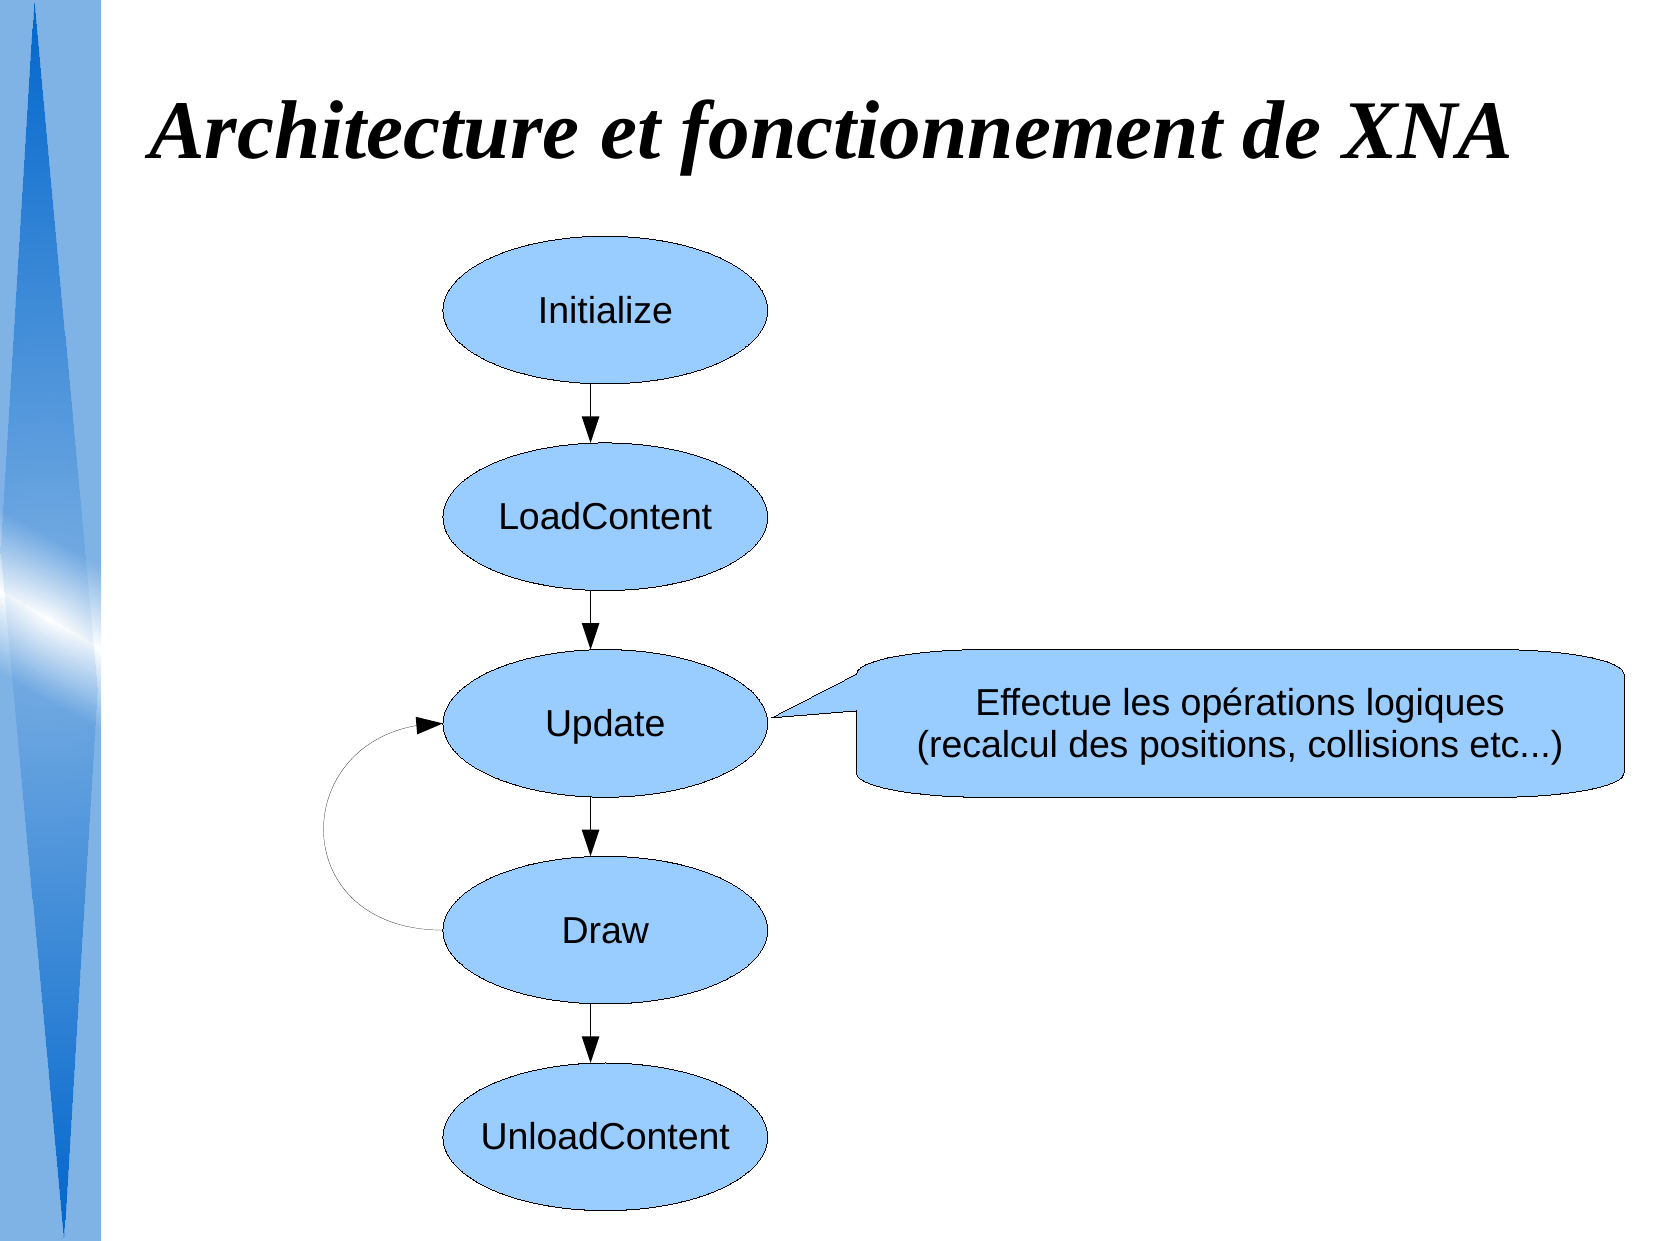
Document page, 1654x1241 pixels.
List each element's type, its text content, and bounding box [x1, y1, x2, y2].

text_box LoadContent [442, 442, 768, 591]
text_box Update [442, 649, 768, 798]
text_box Draw [442, 856, 768, 1004]
text_box Effectue les opérations logiques (recalcul des positions, collisions etc...) [771, 649, 1625, 798]
text_box UnloadContent [442, 1062, 768, 1211]
title Architecture et fonctionnement de XNA [138, 84, 1527, 177]
text_box Initialize [442, 236, 768, 384]
